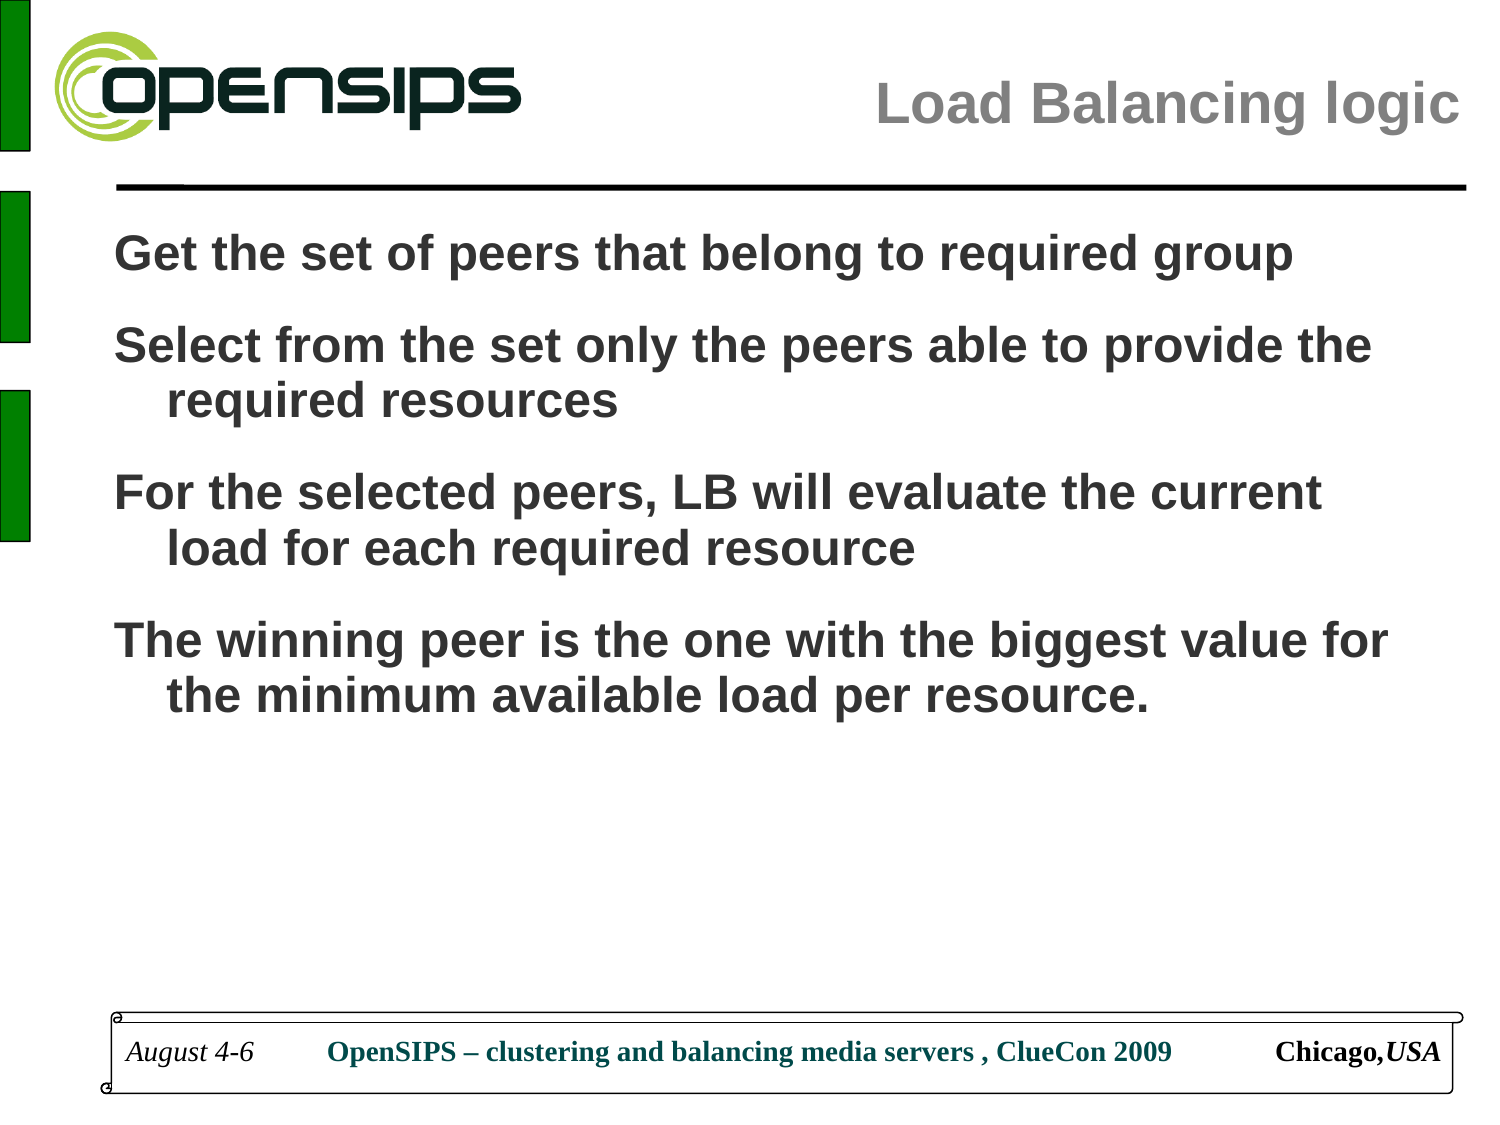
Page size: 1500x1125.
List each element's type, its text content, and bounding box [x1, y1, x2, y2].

title Load Balancing logic [299, 44, 1462, 180]
picture [51, 27, 532, 148]
list Get the set of peers that belong to required group Select from the set only the peers able to provide the required resources For the selected peers, LB will evaluate the current load for each required resource The winning peer is the one with the biggest value for the minimum available load per resource. [112, 224, 1424, 961]
